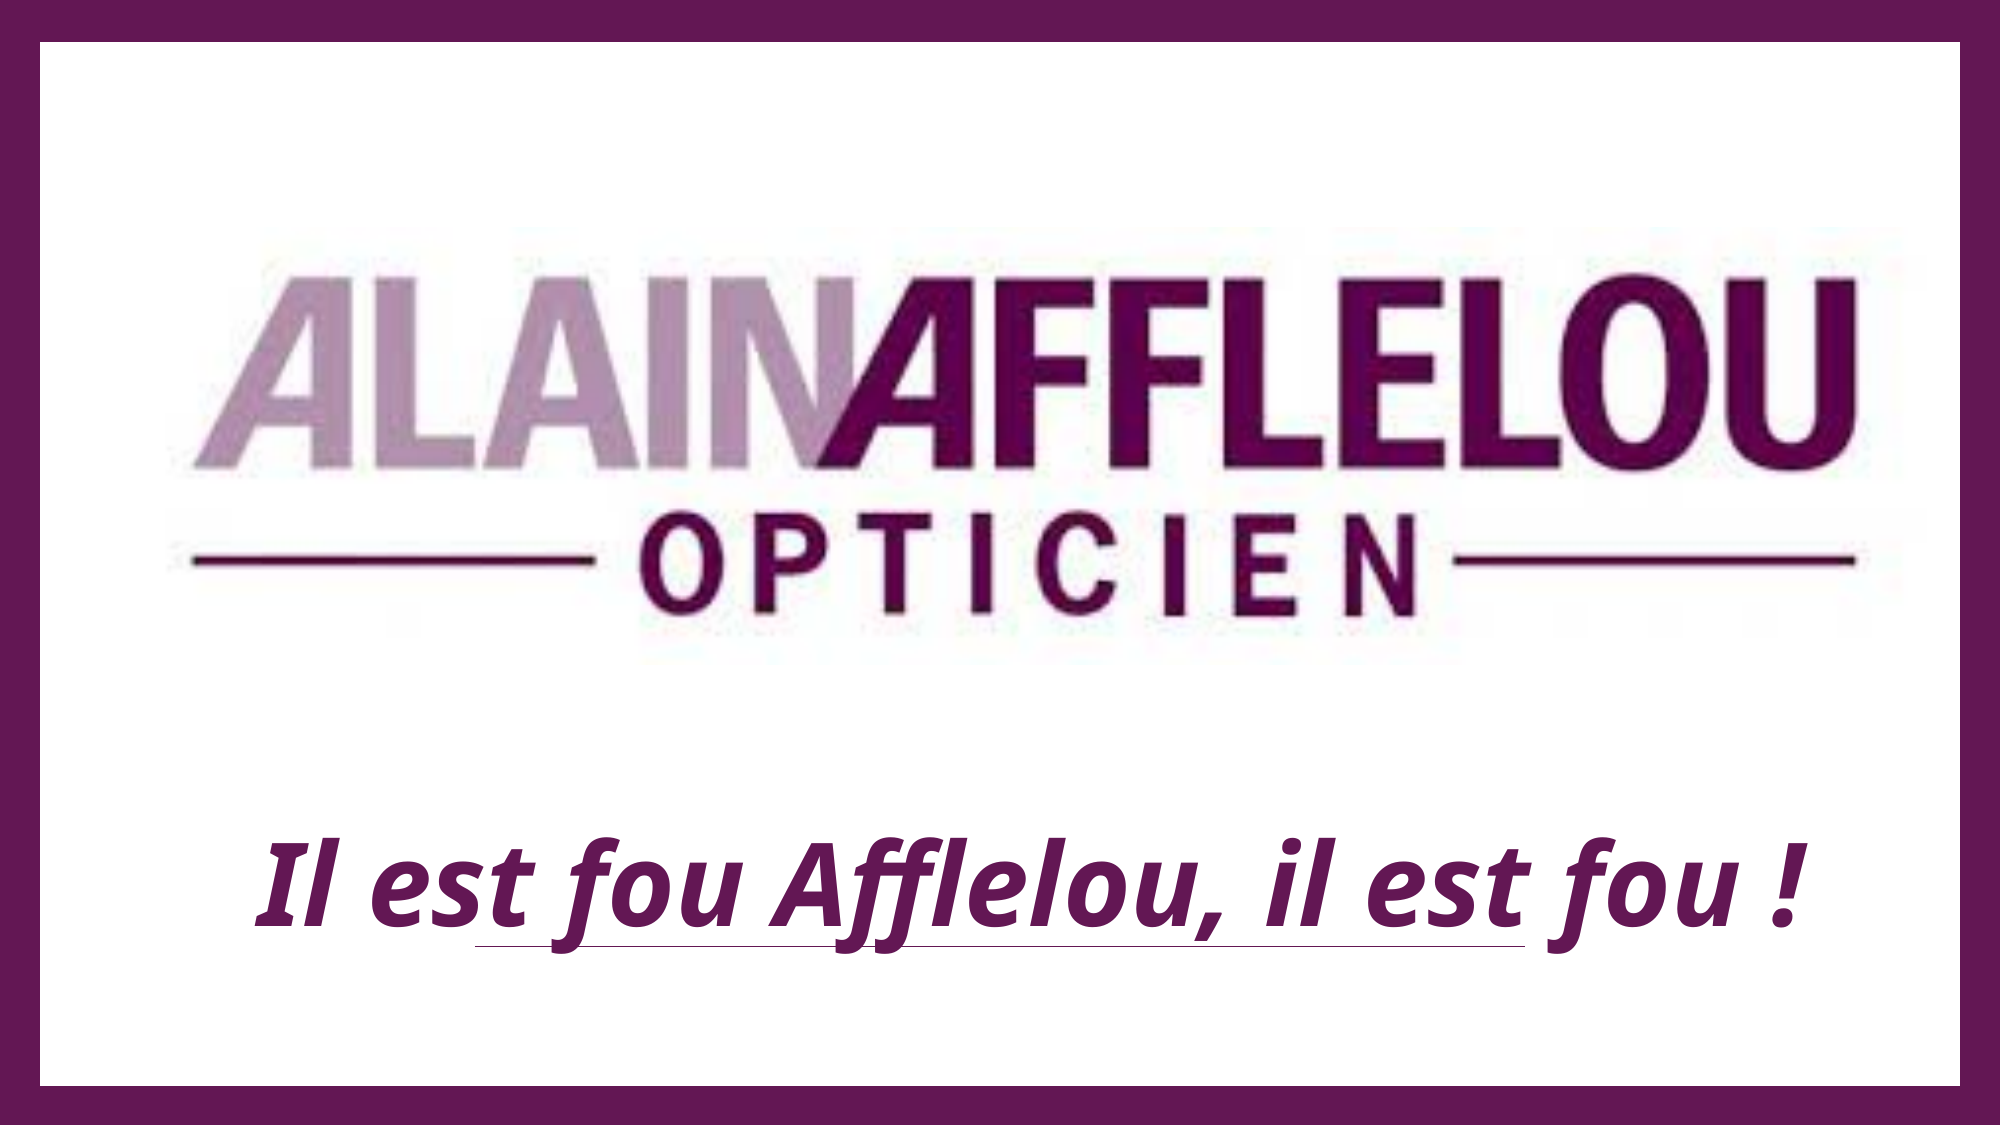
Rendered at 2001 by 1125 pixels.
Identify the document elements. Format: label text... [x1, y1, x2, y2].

text_box Il est fou Afflelou, il est fou ! [214, 703, 1850, 960]
text_box [0, 0, 2000, 1125]
picture [137, 227, 1927, 665]
